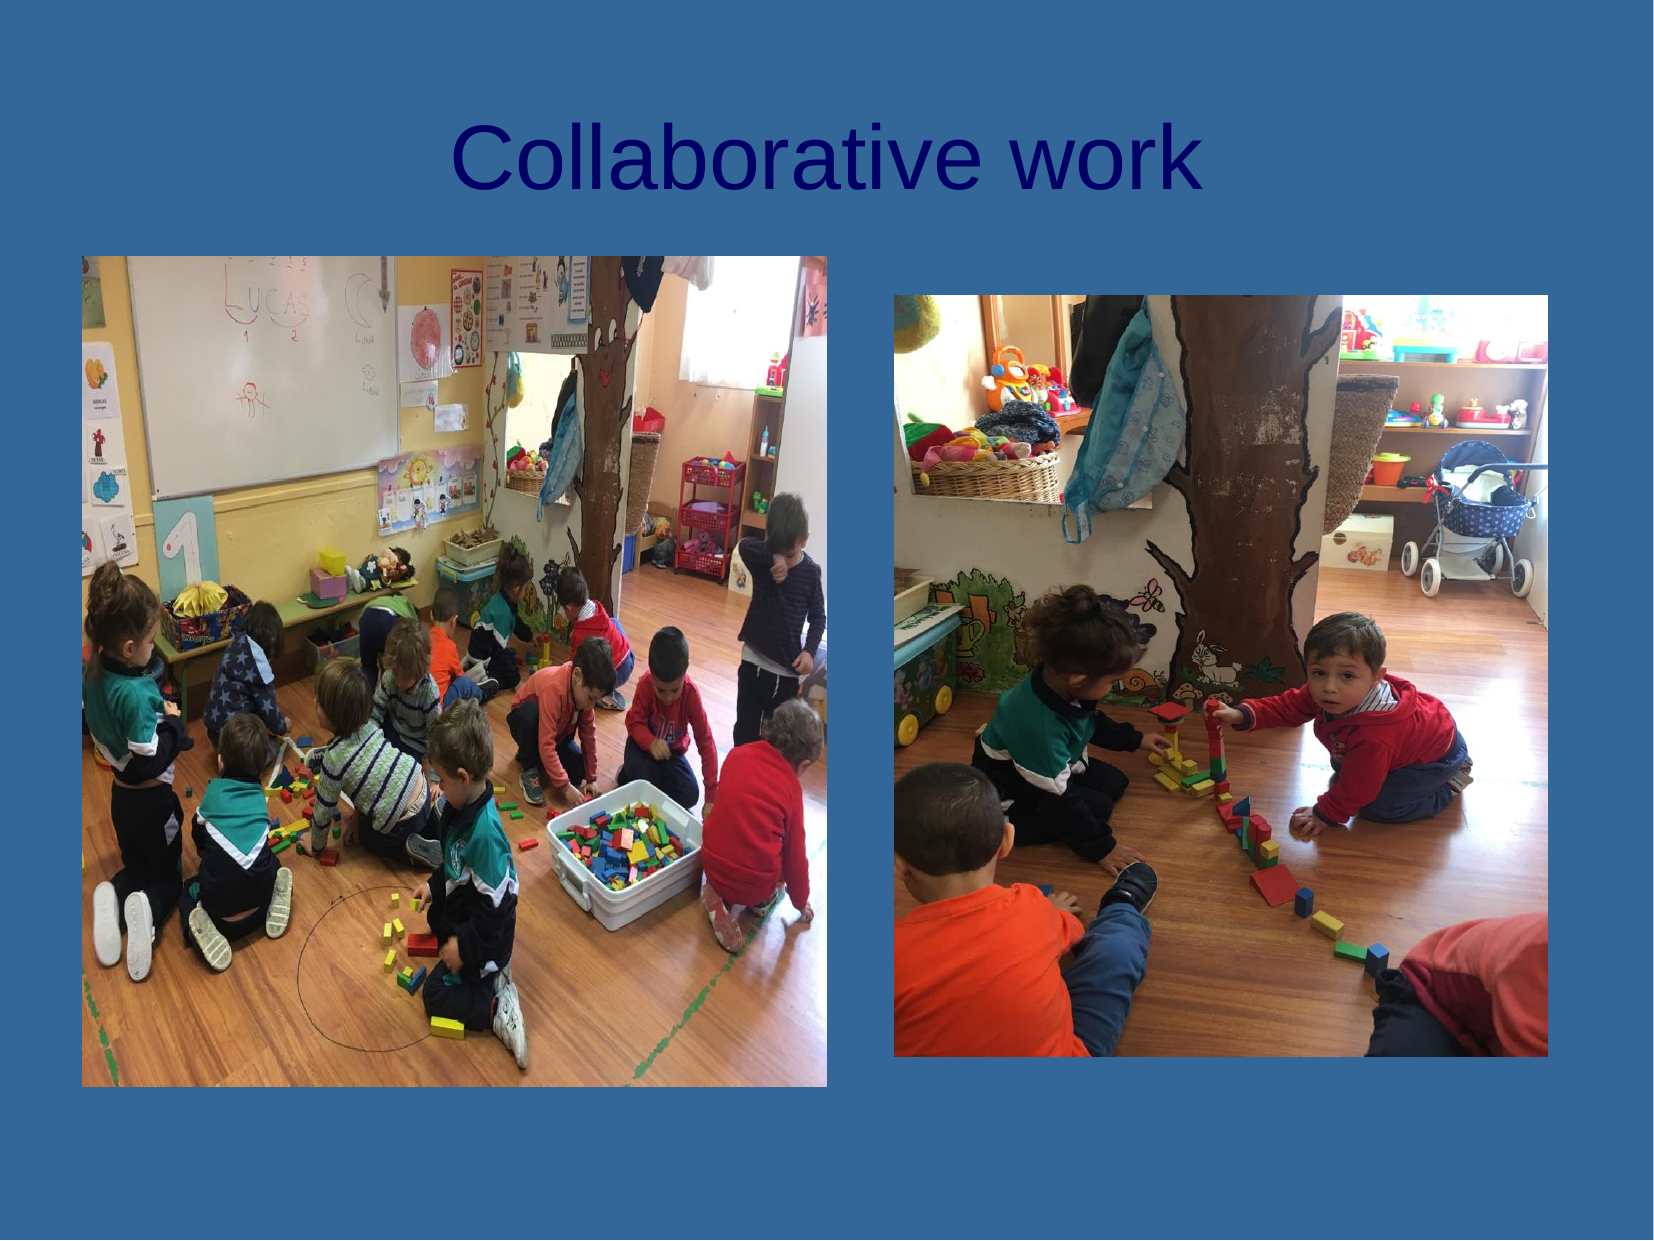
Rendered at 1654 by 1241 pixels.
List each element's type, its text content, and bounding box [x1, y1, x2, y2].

title Collaborative work [82, 49, 1571, 257]
picture [894, 295, 1548, 1057]
picture [82, 256, 827, 1087]
